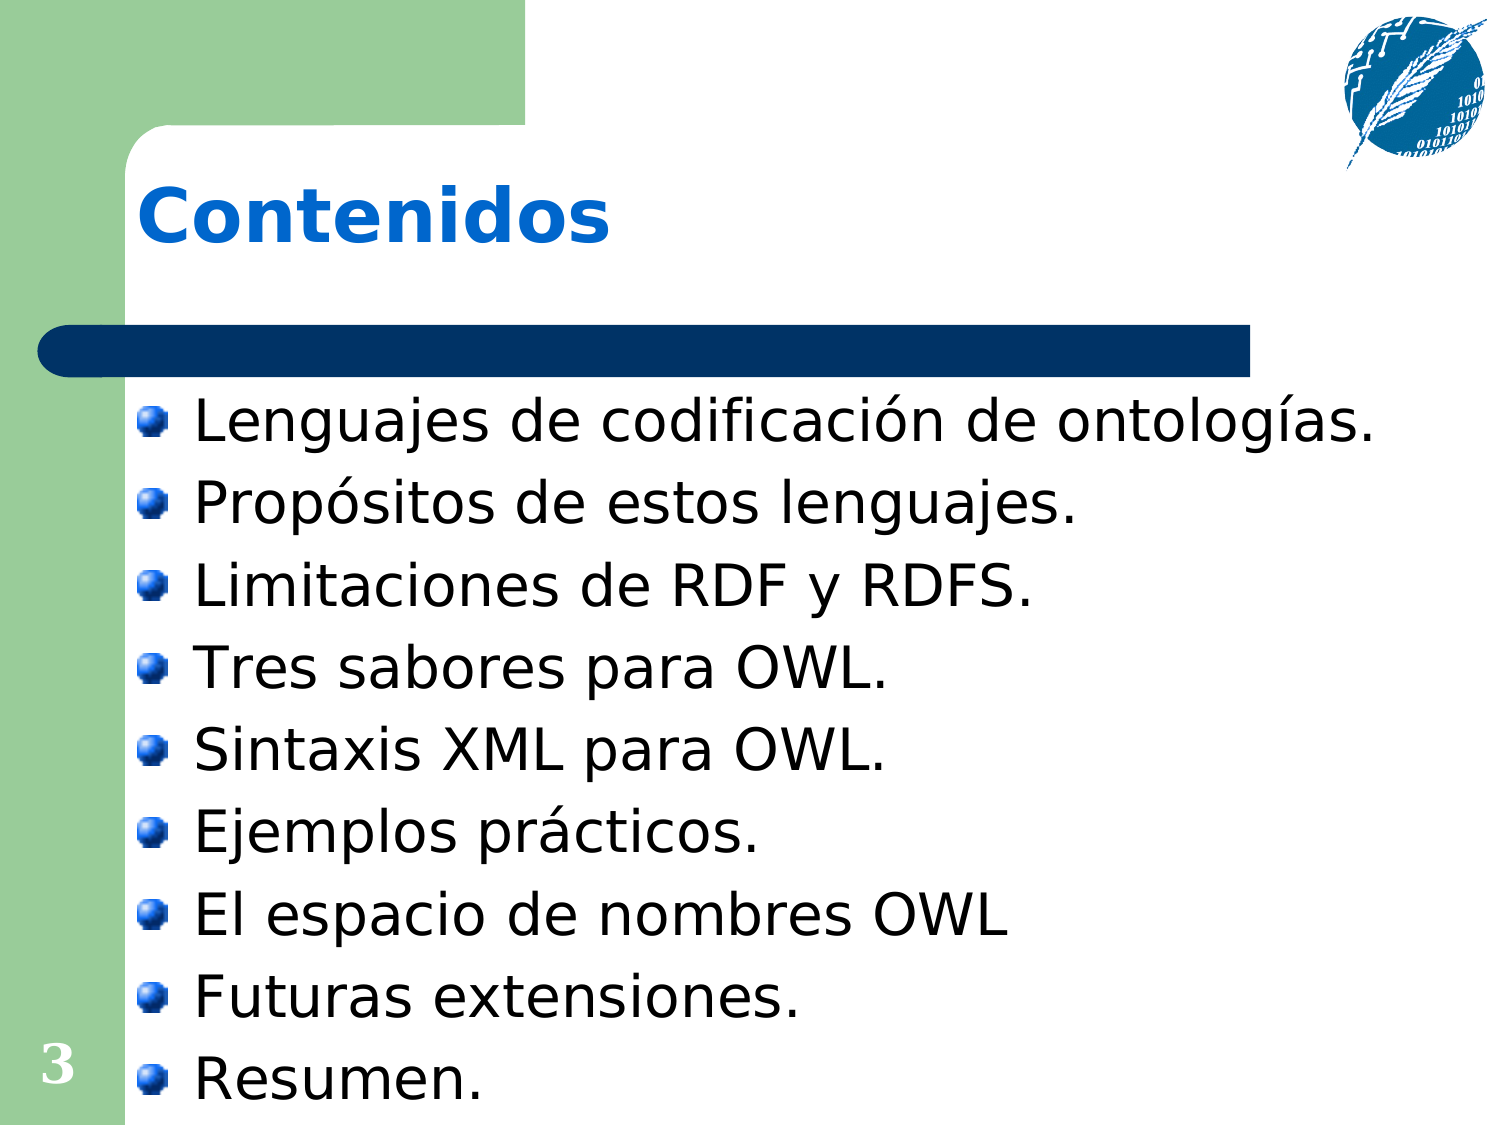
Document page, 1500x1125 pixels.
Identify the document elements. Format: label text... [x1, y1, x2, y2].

picture [1433, 139, 1440, 147]
picture [1427, 138, 1431, 148]
picture [1436, 127, 1450, 136]
picture [1416, 140, 1425, 149]
title Contenidos [136, 136, 1414, 301]
list Lenguajes de codificación de ontologías. Propósitos de estos lenguajes. Limitaciones de RDF y RDFS. Tres sabores para OWL. Sintaxis XML para OWL. Ejemplos prácticos. El espacio de nombres OWL Futuras extensiones. Resumen. [137, 387, 1400, 1114]
picture [1341, 15, 1487, 172]
